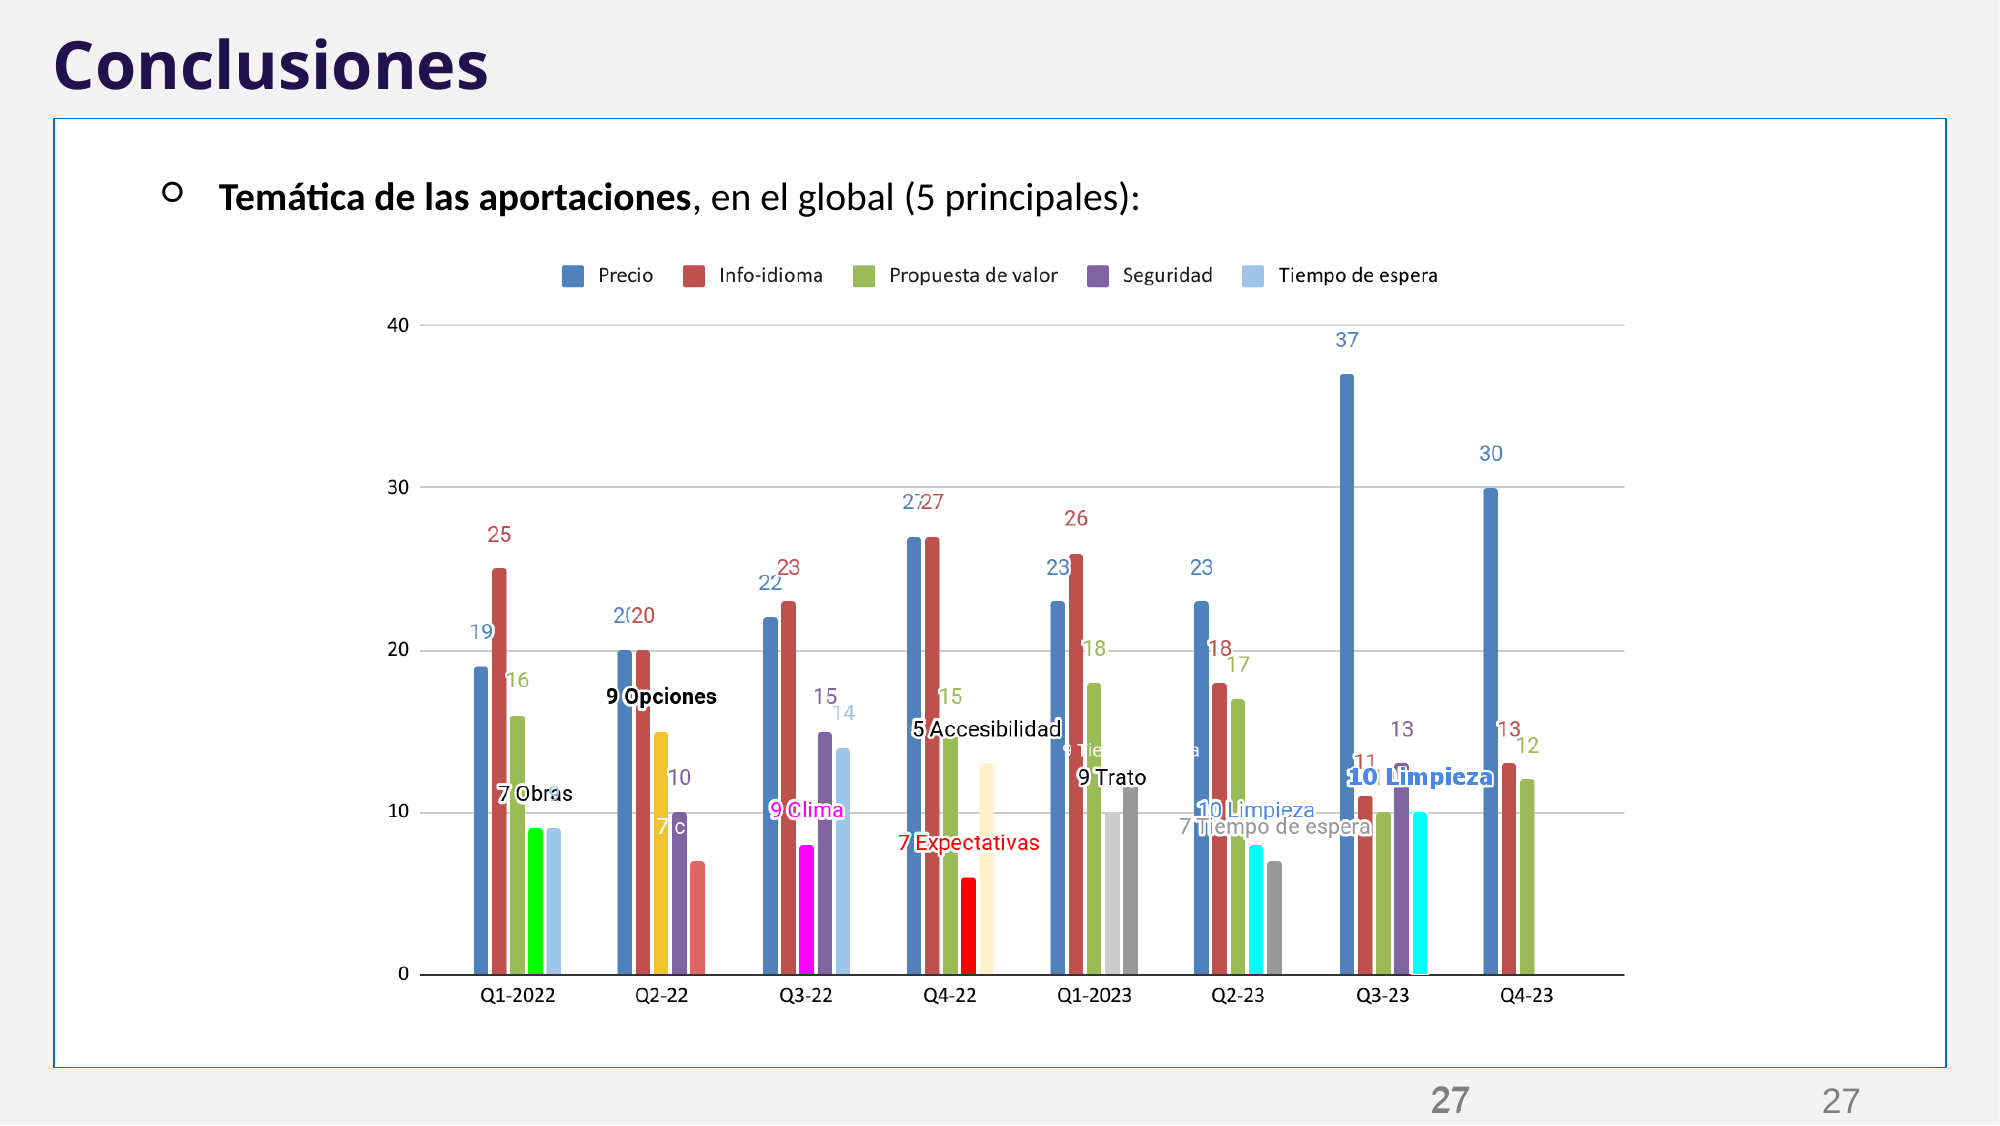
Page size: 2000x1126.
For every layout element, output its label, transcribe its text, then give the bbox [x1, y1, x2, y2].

text_box Conclusiones [52, 0, 1945, 126]
text_box <number> [1412, 1069, 1880, 1126]
text_box Temática de las aportaciones, en el global (5 principales): [53, 118, 1947, 1068]
picture [335, 224, 1665, 1048]
